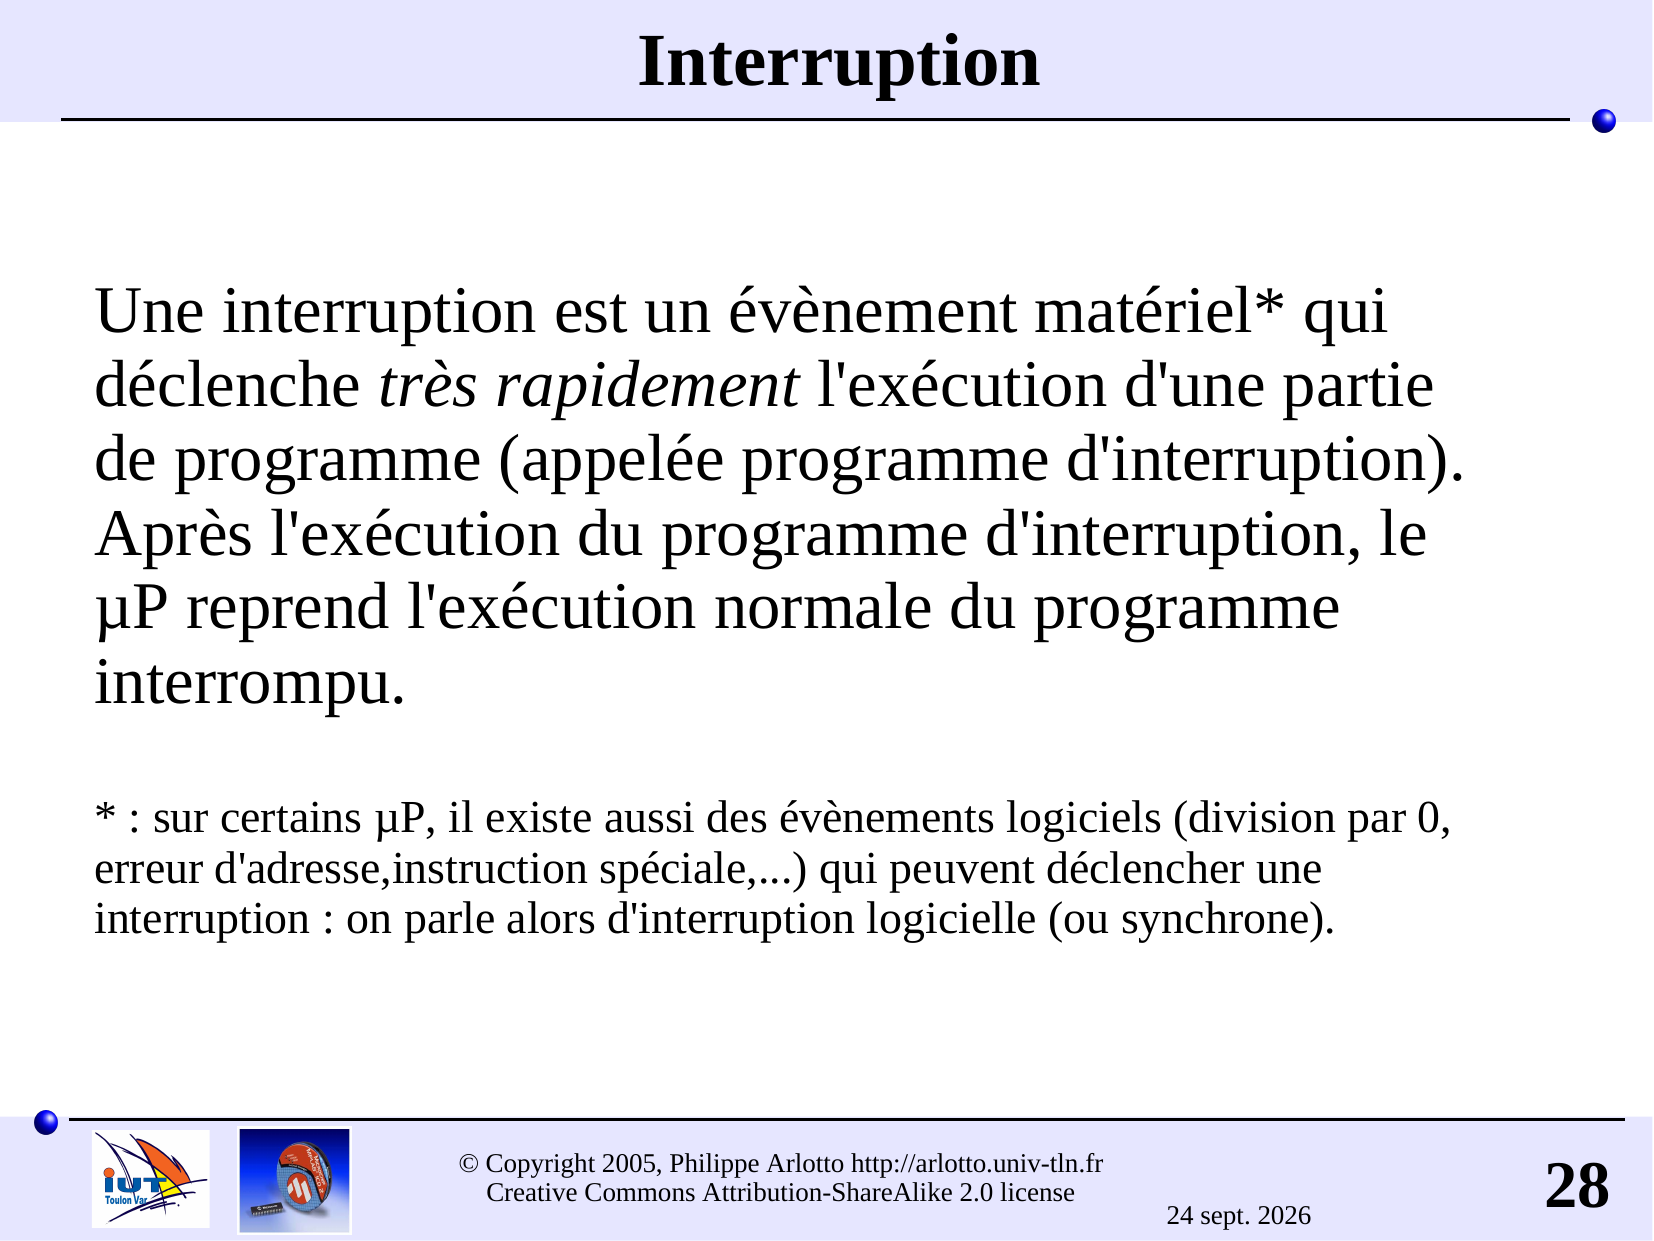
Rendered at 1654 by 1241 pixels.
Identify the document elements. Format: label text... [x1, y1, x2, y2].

text_box Une interruption est un évènement matériel* qui déclenche très rapidement l'exécution d'une partie de programme (appelée programme d'interruption). Après l'exécution du programme d'interruption, le µP reprend l'exécution normale du programme interrompu. * : sur certains µP, il existe aussi des évènements logiciels (division par 0, erreur d'adresse,instruction spéciale,...) qui peuvent déclencher une interruption : on parle alors d'interruption logicielle (ou synchrone). [94, 183, 1506, 1034]
picture [237, 1126, 352, 1235]
title Interruption [95, 14, 1585, 107]
